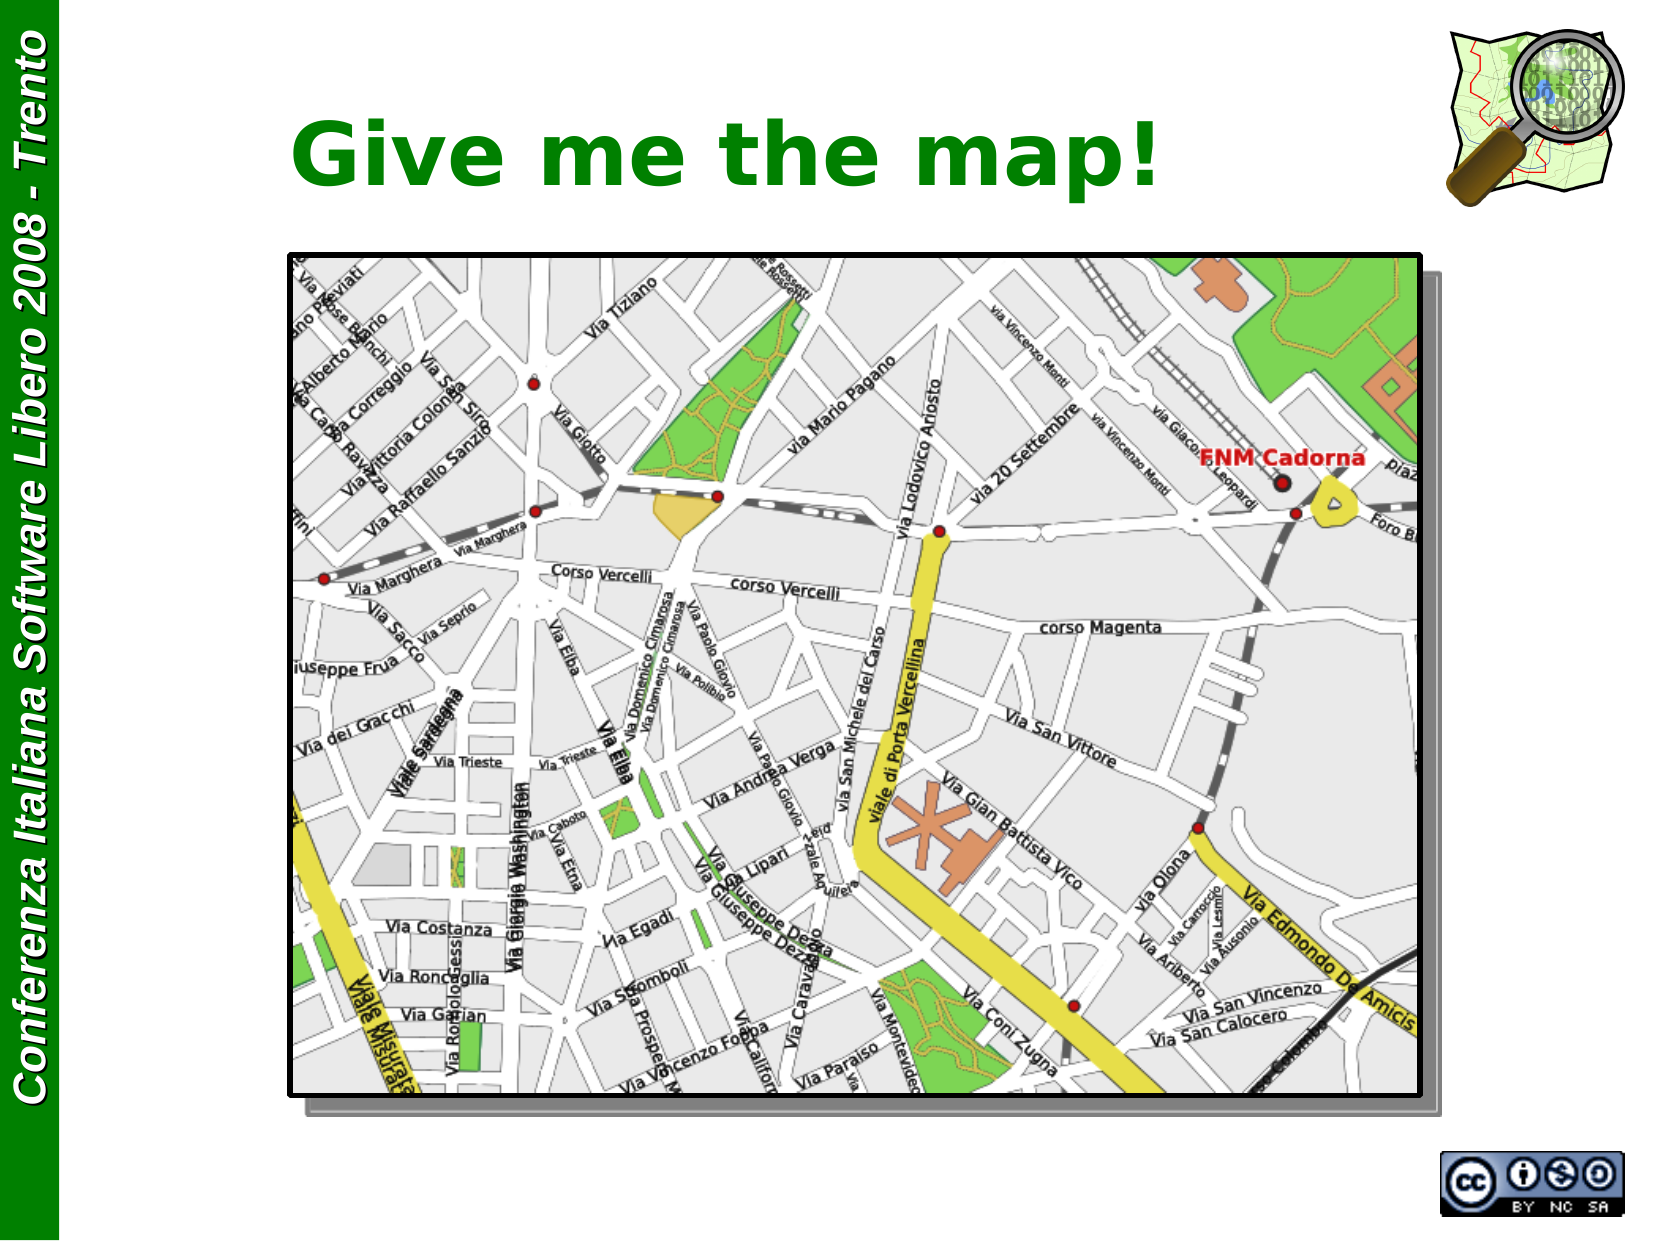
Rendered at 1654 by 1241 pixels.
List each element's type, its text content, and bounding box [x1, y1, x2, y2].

picture [1446, 29, 1625, 207]
picture [1440, 1151, 1625, 1217]
title Give me the map! [289, 59, 1418, 252]
picture [293, 258, 1418, 1093]
